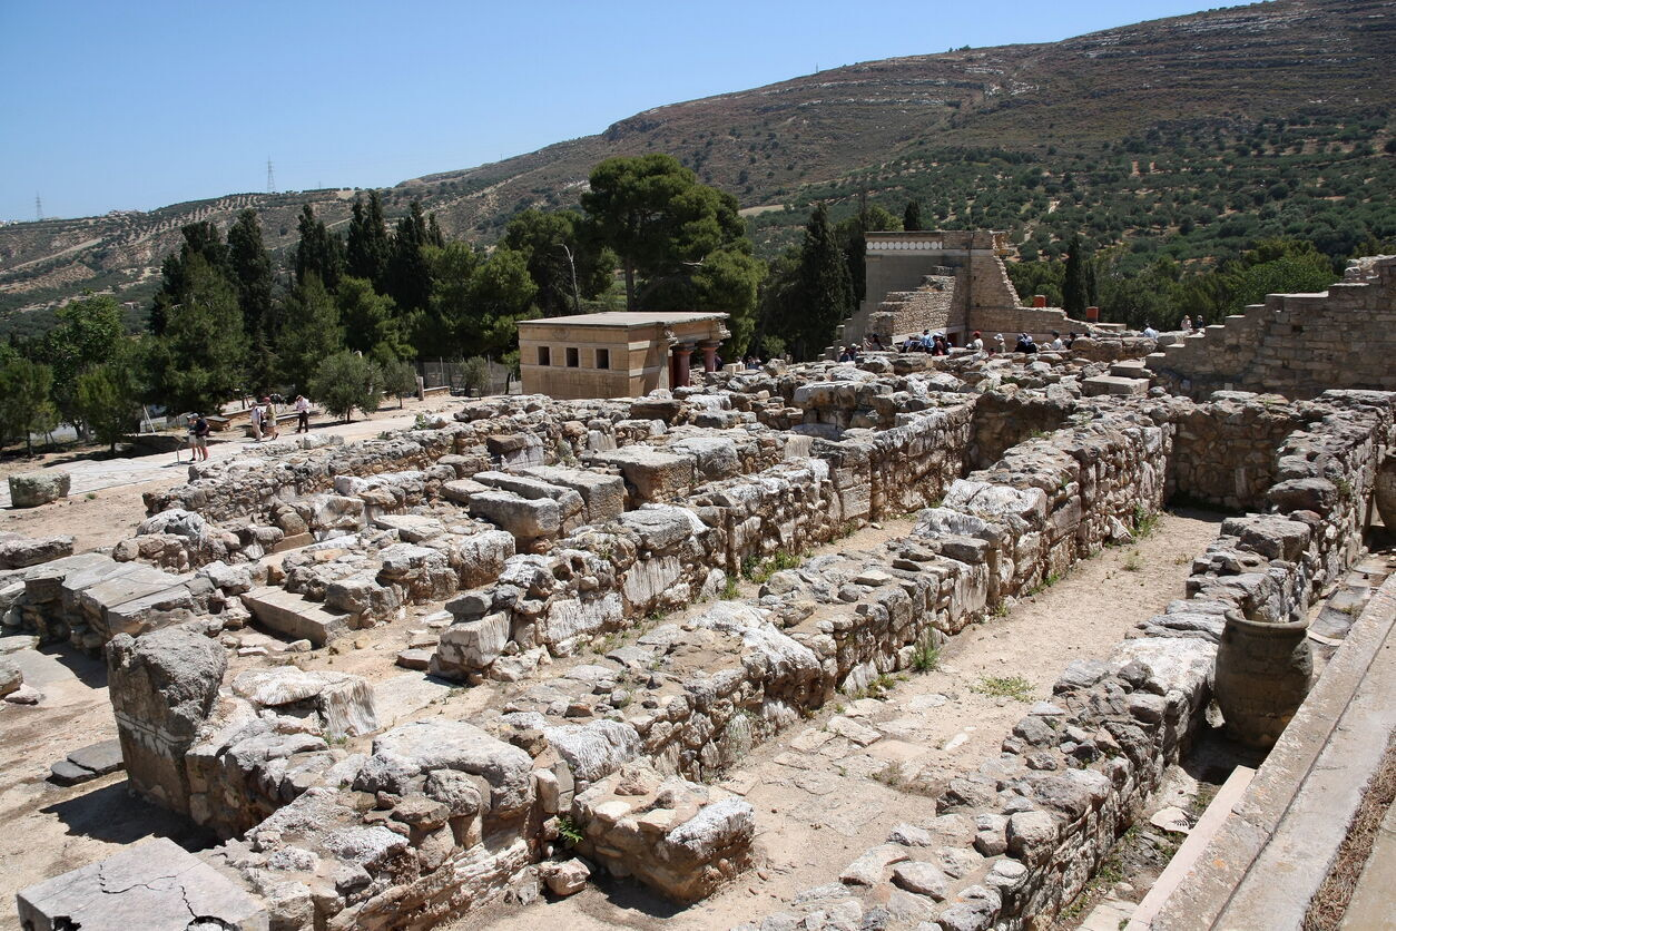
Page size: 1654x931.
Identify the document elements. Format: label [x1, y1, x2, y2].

picture [0, 0, 1396, 931]
